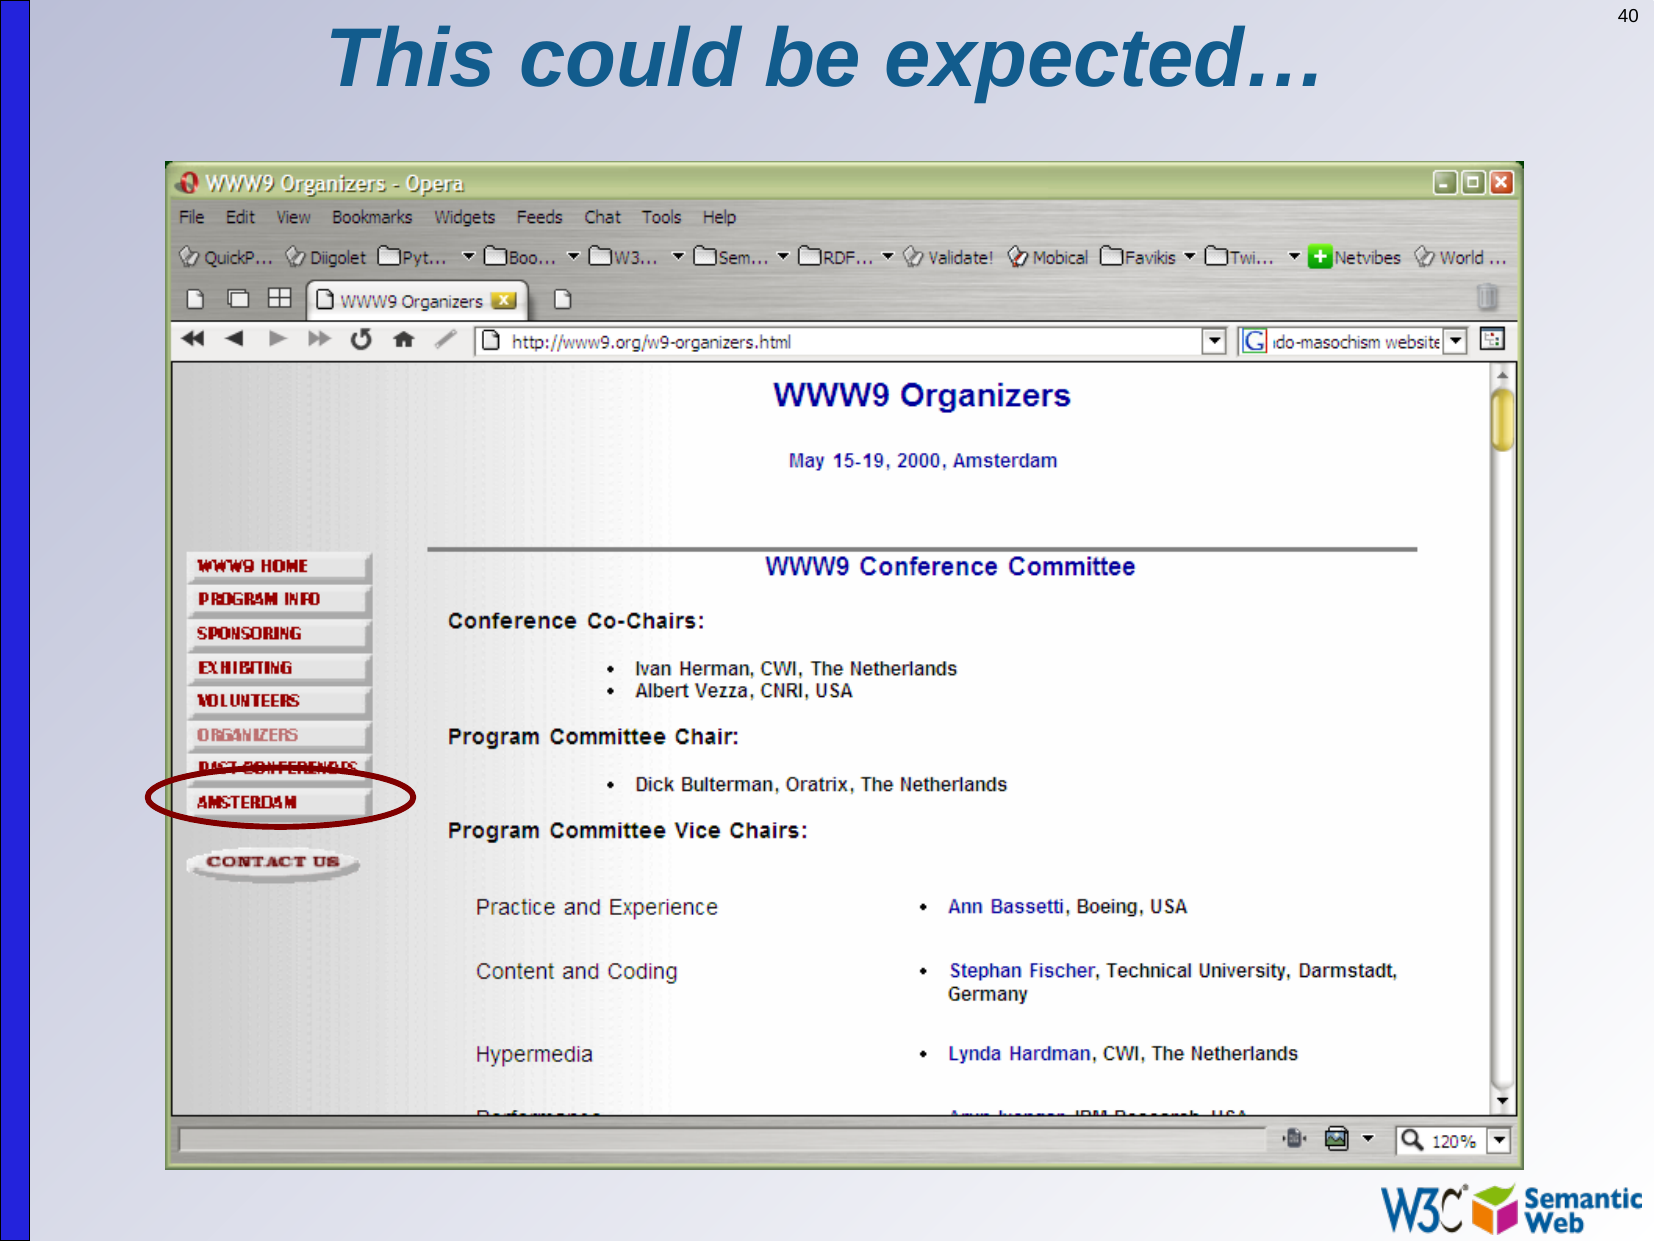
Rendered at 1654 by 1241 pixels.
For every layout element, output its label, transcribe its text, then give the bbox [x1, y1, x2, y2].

picture [1381, 1181, 1642, 1235]
picture [165, 771, 410, 823]
picture [165, 161, 1524, 1170]
title This could be expected… [0, 0, 1654, 119]
